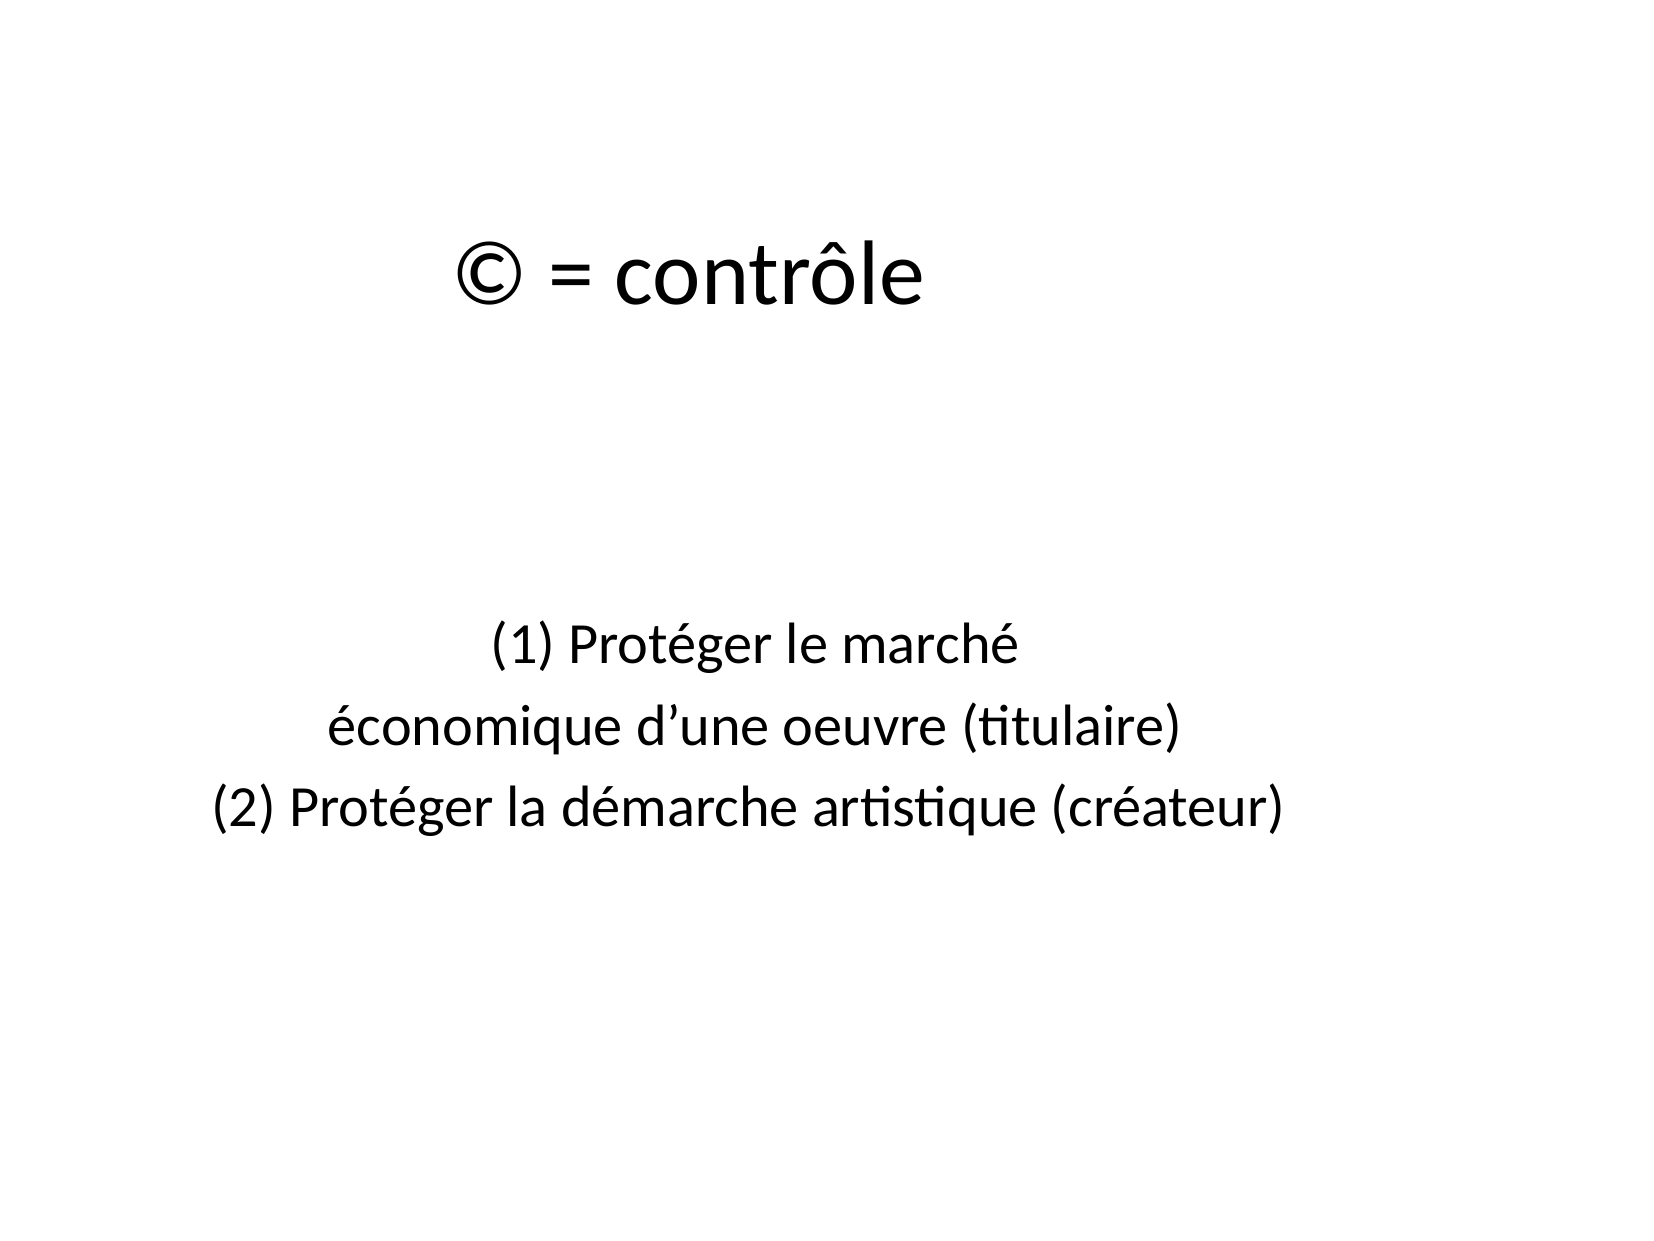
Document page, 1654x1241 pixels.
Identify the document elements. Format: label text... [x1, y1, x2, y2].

text_box © = contrôle [436, 118, 1276, 417]
text_box (1) Protéger le marché économique d’une oeuvre (titulaire) (2) Protéger la démarche artistique (créateur) [65, 597, 1446, 1055]
